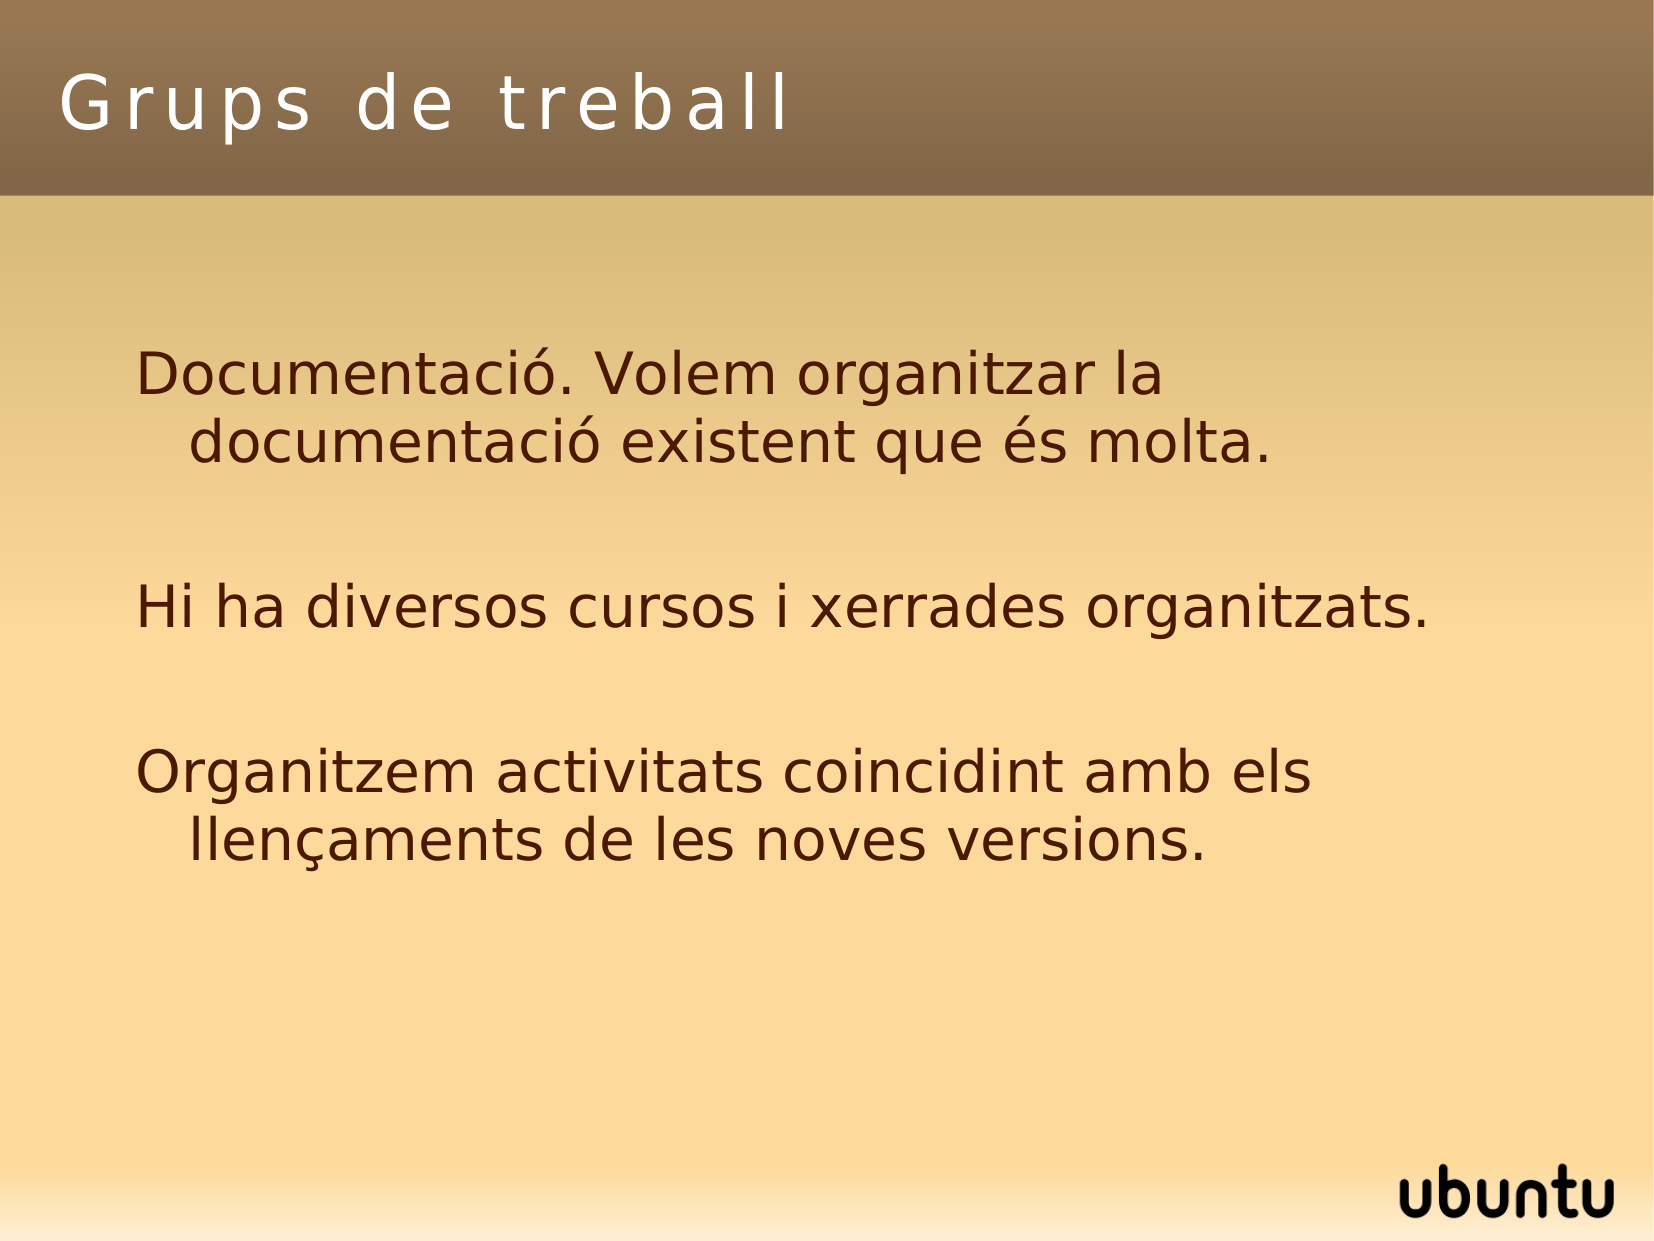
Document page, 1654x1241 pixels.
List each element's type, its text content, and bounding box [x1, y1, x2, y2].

title Grups de treball [59, 29, 1595, 178]
picture [0, 0, 1654, 1241]
list Documentació. Volem organitzar la documentació existent que és molta. Hi ha diversos cursos i xerrades organitzats. Organitzem activitats coincidint amb els llençaments de les noves versions. [118, 340, 1509, 1123]
